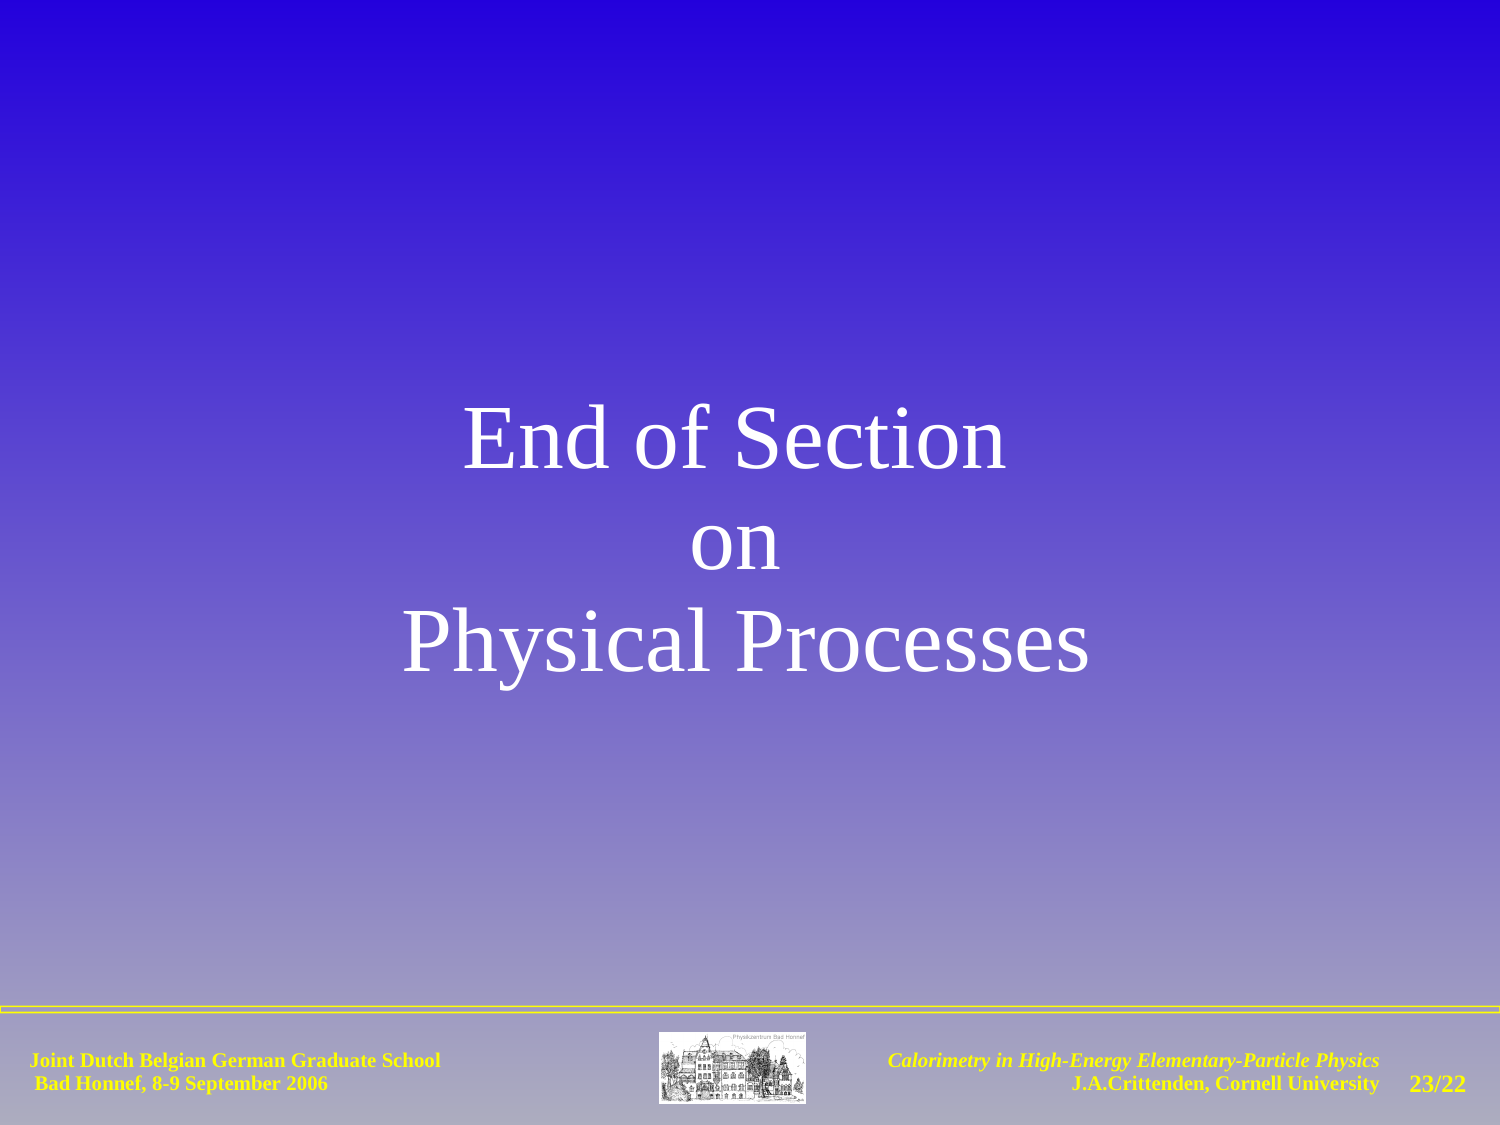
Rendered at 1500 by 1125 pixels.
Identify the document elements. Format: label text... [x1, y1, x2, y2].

picture [659, 1032, 806, 1104]
title End of Section on Physical Processes [109, 373, 1385, 704]
